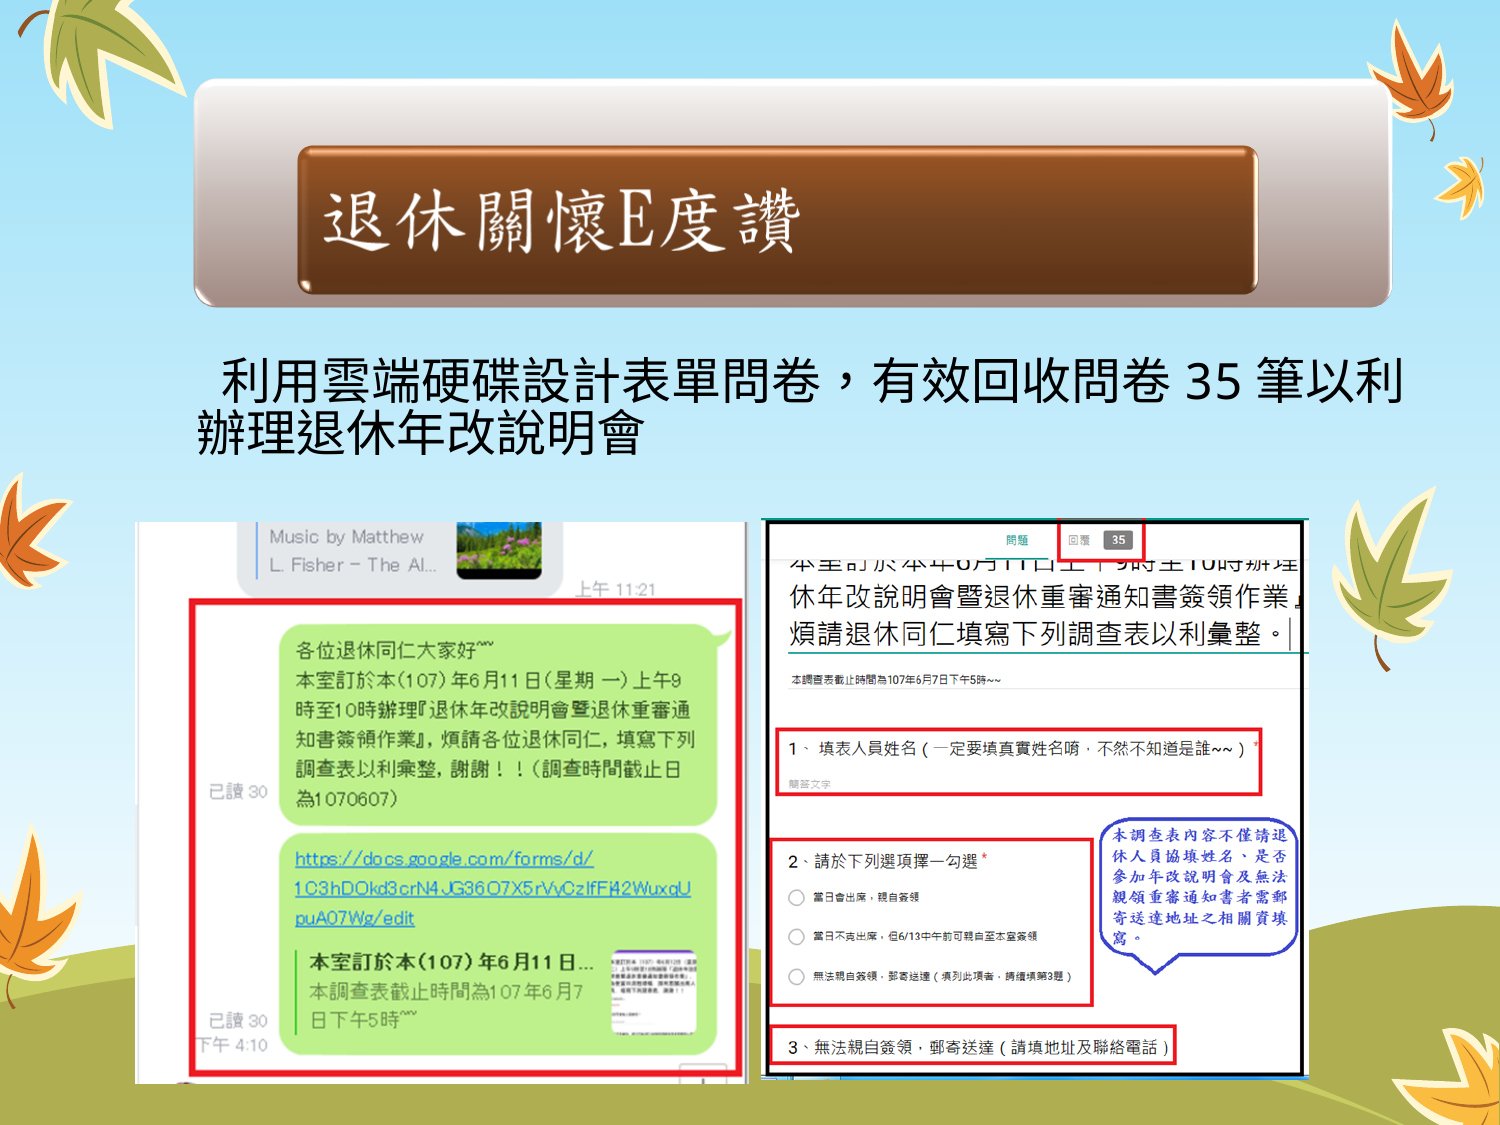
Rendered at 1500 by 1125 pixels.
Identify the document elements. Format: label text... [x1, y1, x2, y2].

picture [761, 518, 1309, 1080]
text_box 利用雲端硬碟設計表單問卷，有效回收問卷35筆以利辦理退休年改說明會 [64, 349, 1459, 470]
picture [191, 76, 1394, 309]
picture [135, 522, 749, 1084]
